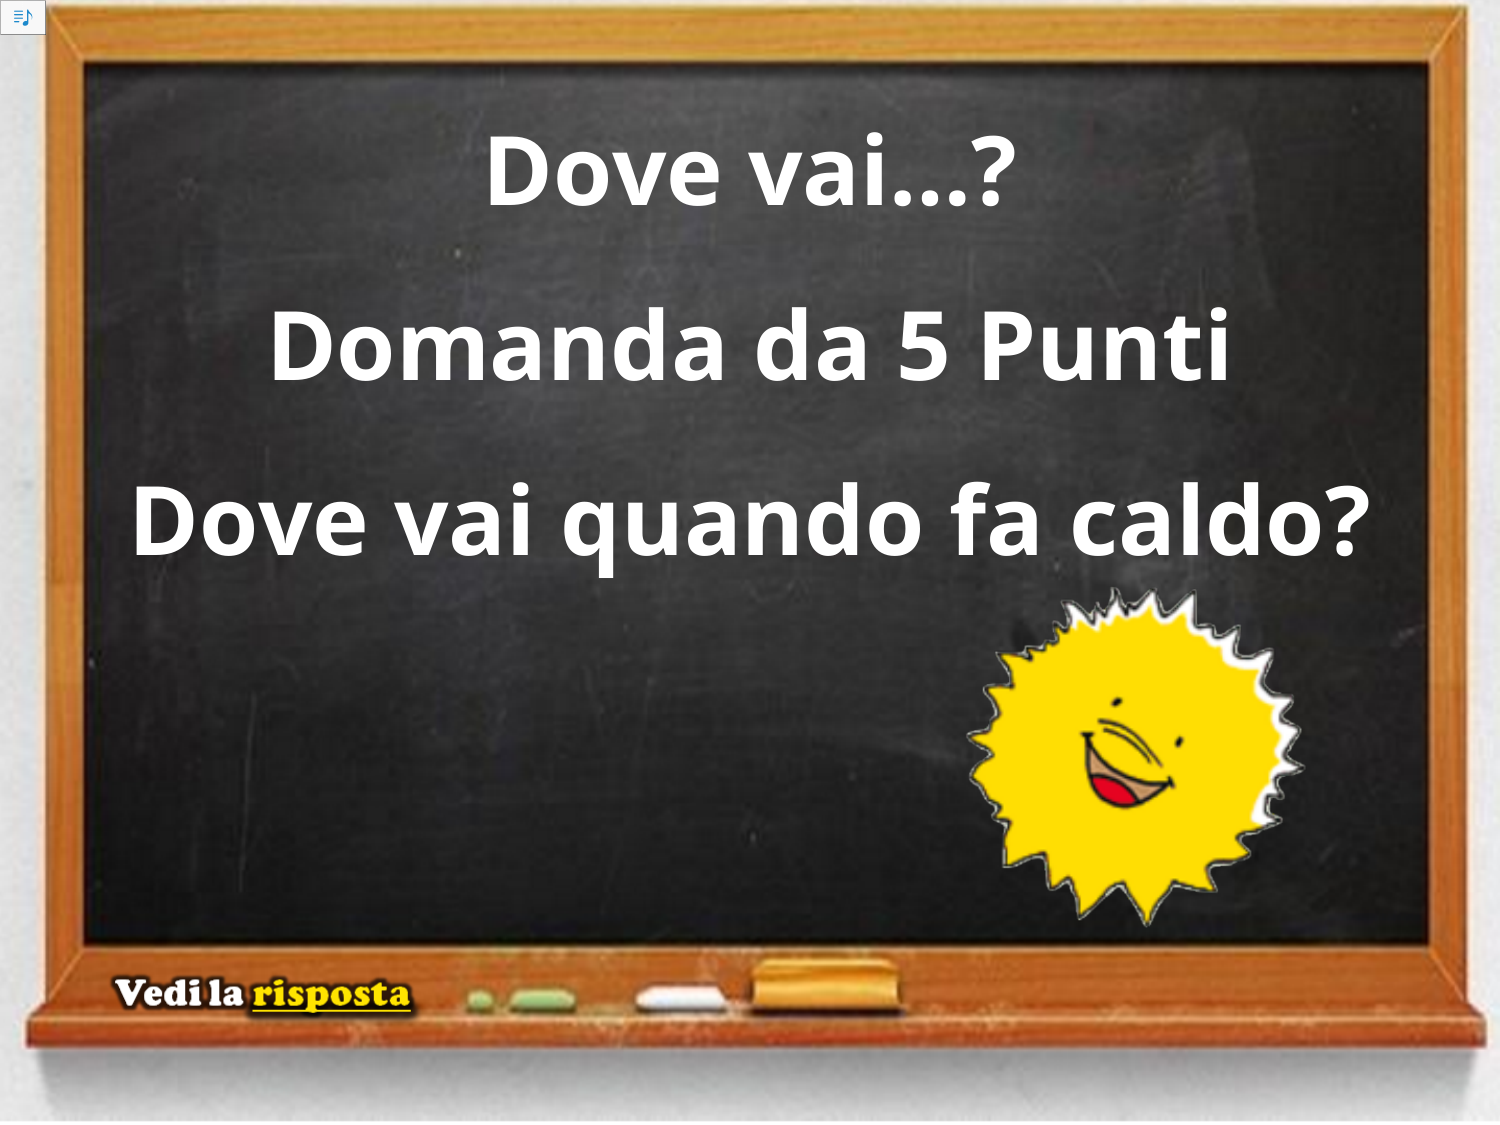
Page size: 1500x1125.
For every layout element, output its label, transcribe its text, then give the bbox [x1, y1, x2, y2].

picture [0, 0, 1500, 1125]
text_box [0, 0, 47, 36]
text_box Dove vai…? Domanda da 5 Punti Dove vai quando fa caldo? [87, 102, 1413, 758]
